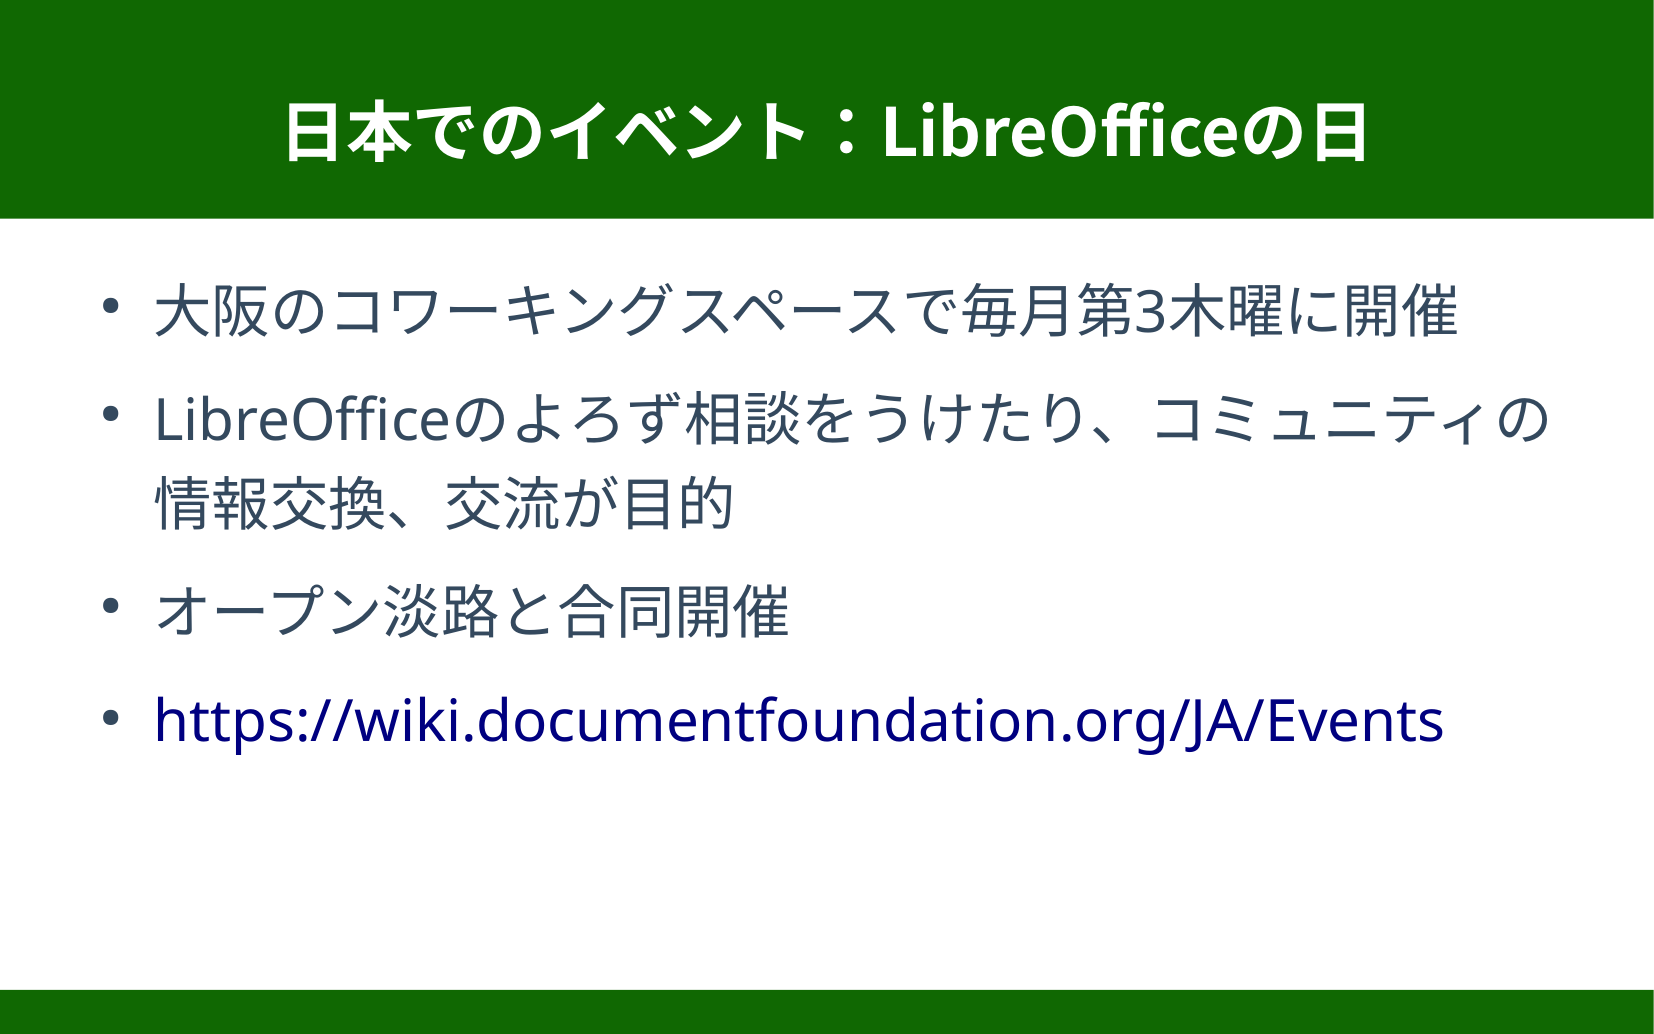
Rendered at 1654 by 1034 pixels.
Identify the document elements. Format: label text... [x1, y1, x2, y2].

title 日本でのイベント：LibreOfficeの日 [82, 41, 1571, 214]
list 大阪のコワーキングスペースで毎月第3木曜に開催 LibreOfficeのよろず相談をうけたり、コミュニティの情報交換、交流が目的 オープン淡路と合同開催 https://wiki.documentfoundation.org/JA/Events [82, 265, 1571, 957]
